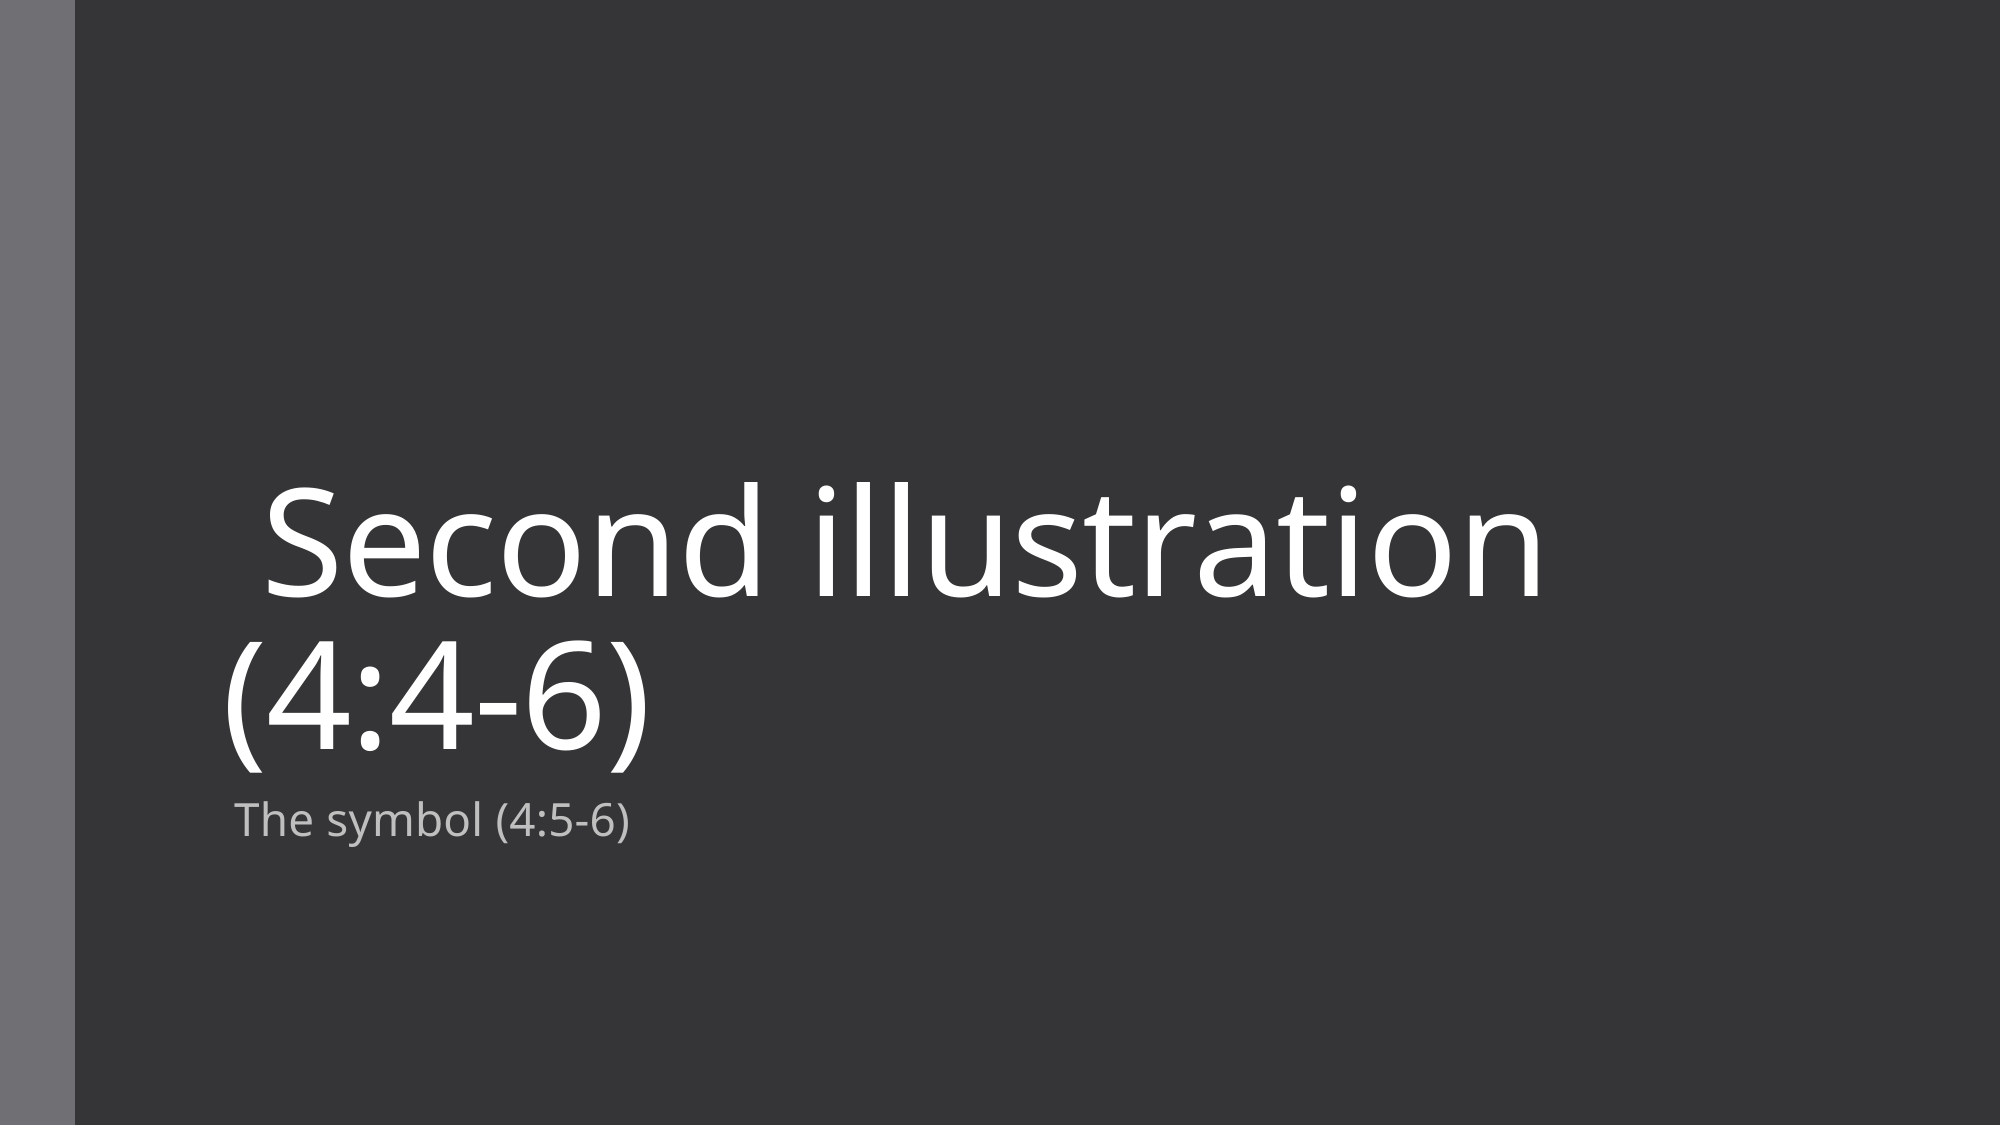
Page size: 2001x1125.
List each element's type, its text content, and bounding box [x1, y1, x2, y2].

subtitle The symbol (4:5-6) [206, 787, 1752, 1066]
title Second illustration (4:4-6) [206, 124, 1752, 787]
